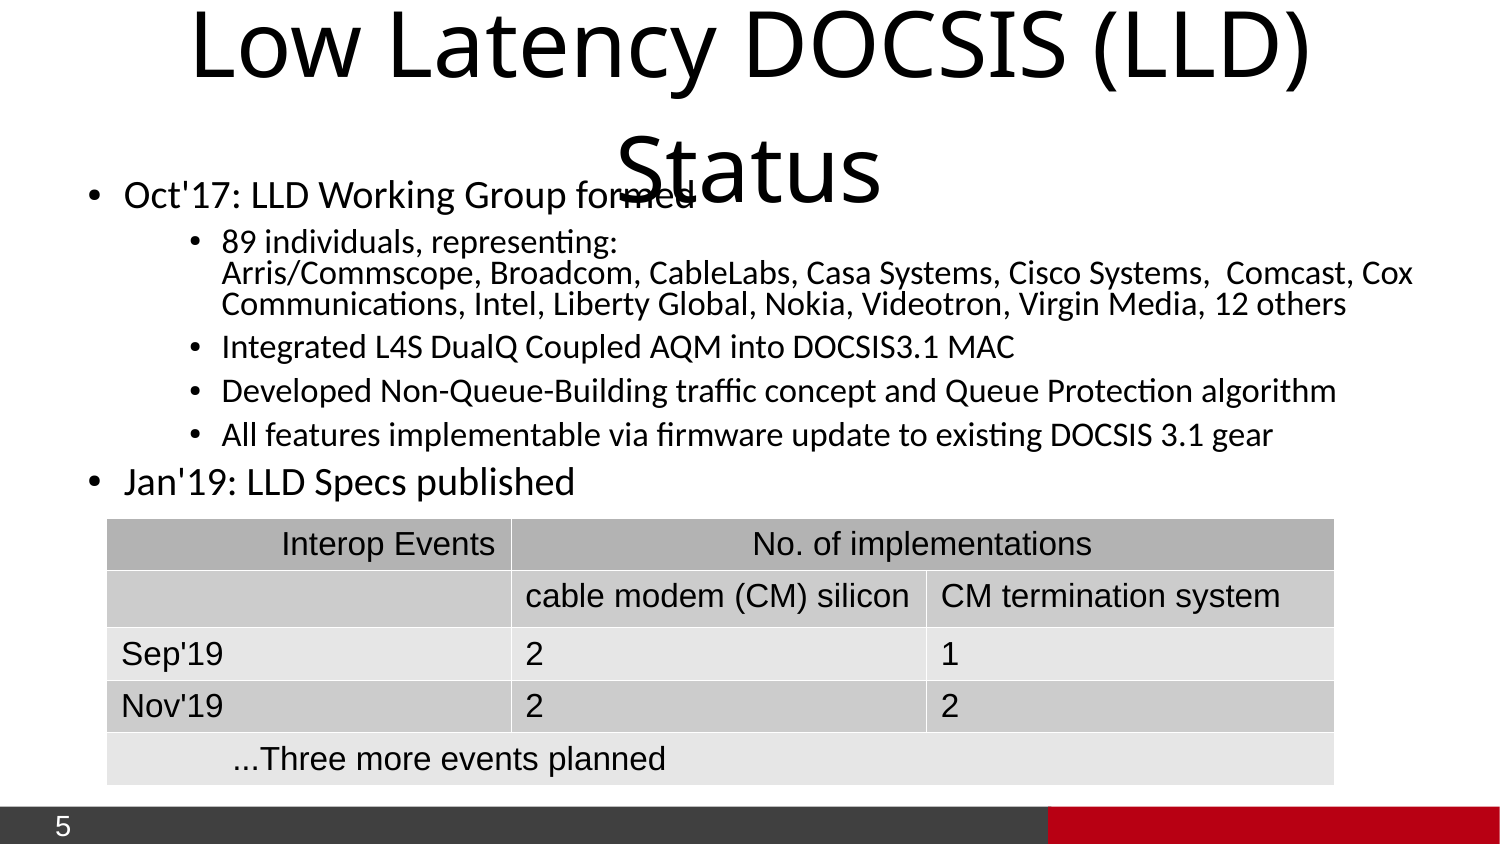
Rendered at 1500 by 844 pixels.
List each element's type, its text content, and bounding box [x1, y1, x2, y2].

table_header Interop Events [107, 519, 511, 570]
table_cell 2 [927, 681, 1334, 732]
table_cell [107, 571, 511, 627]
table_cell Sep'19 [107, 628, 511, 680]
table_cell 2 [512, 628, 926, 680]
list Oct'17: LLD Working Group formed 89 individuals, representing: Arris/Commscope, Broadcom, CableLabs, Casa Systems, Cisco Systems, Comcast, Cox Communications, Intel, Liberty Global, Nokia, Videotron, Virgin Media, 12 others Integrated L4S DualQ Coupled AQM into DOCSIS3.1 MAC Developed Non-Queue-Building traffic concept and Queue Protection algorithm All features implementable via firmware update to existing DOCSIS 3.1 gear Jan'19: LLD Specs published [75, 179, 1425, 536]
table_cell CM termination system [927, 571, 1334, 627]
title Low Latency DOCSIS (LLD) Status [75, 33, 1425, 175]
table_cell cable modem (CM) silicon [512, 571, 926, 627]
table_cell ...Three more events planned [107, 733, 1334, 785]
table_cell Nov'19 [107, 681, 511, 732]
table_cell 2 [512, 681, 926, 732]
table_header No. of implementations [512, 519, 1334, 570]
table_cell 1 [927, 628, 1334, 680]
